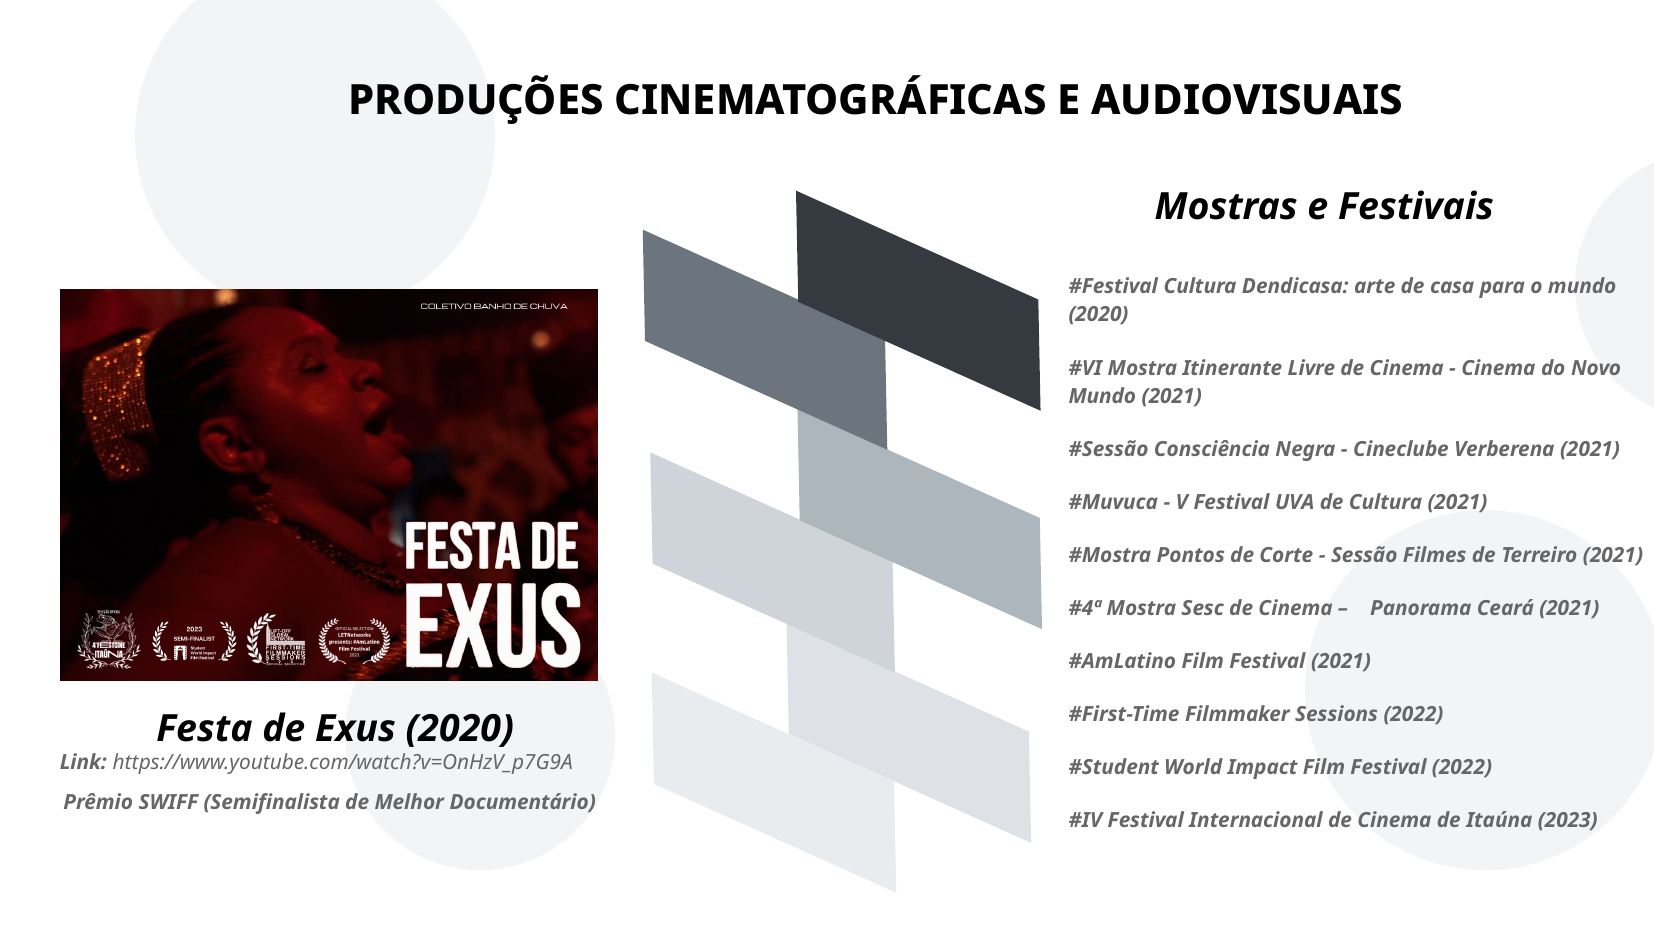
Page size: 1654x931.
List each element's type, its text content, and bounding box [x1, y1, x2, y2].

text_box Prêmio SWIFF (Semifinalista de Melhor Documentário) [48, 779, 641, 829]
text_box Festa de Exus (2020) [111, 694, 559, 739]
text_box Mostras e Festivais [1139, 172, 1524, 231]
text_box PRODUÇÕES CINEMATOGRÁFICAS E AUDIOVISUAIS [159, 62, 1419, 146]
text_box Link: https://www.youtube.com/watch?v=OnHzV_p7G9A [45, 739, 638, 811]
text_box #Festival Cultura Dendicasa: arte de casa para o mundo (2020) #VI Mostra Itinerante Livre de Cinema - Cinema do Novo Mundo (2021) #Sessão Consciência Negra - Cineclube Verberena (2021) #Muvuca - V Festival UVA de Cultura (2021) #Mostra Pontos de Corte - Sessão Filmes de Terreiro (2021) #4ª Mostra Sesc de Cinema – Panorama Ceará (2021) #AmLatino Film Festival (2021) #First-Time Filmmaker Sessions (2022) #Student World Impact Film Festival (2022) #IV Festival Internacional de Cinema de Itaúna (2023) [1053, 263, 1654, 931]
picture [60, 289, 598, 681]
